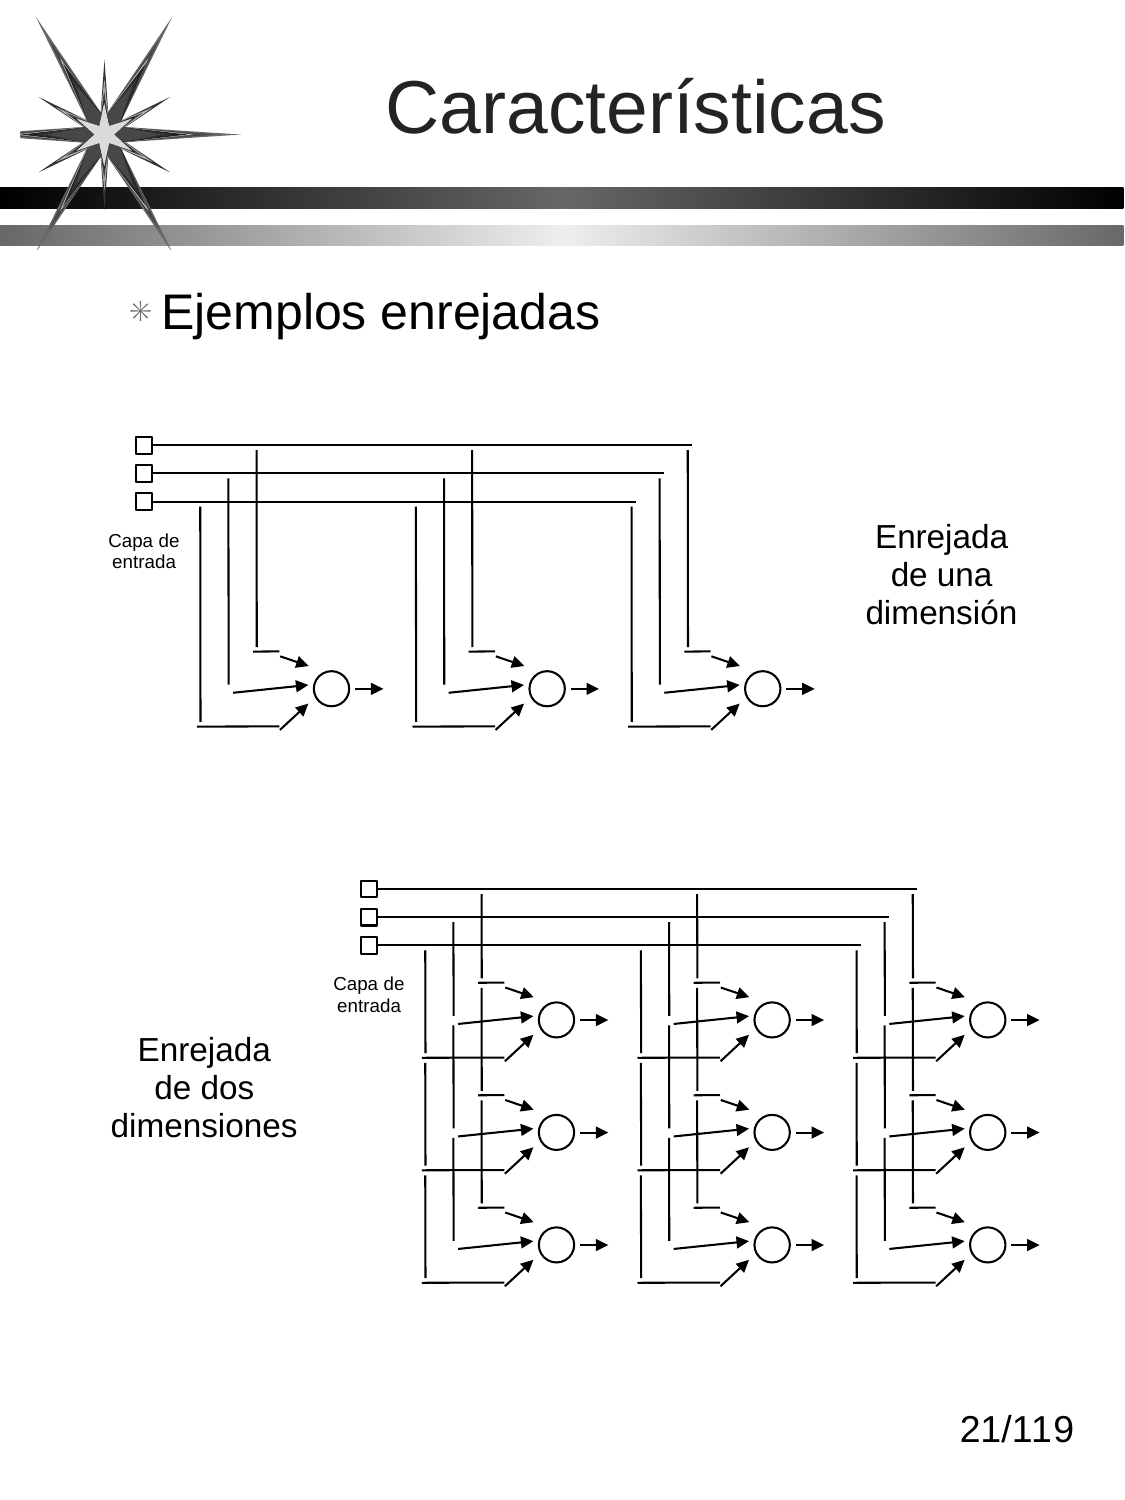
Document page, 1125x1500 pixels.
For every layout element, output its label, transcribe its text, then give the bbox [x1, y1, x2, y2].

list Ejemplos enrejadas [37, 275, 1075, 1450]
text_box [360, 908, 378, 926]
text_box [745, 671, 781, 707]
text_box [135, 493, 153, 510]
text_box [135, 465, 153, 482]
text_box [754, 1114, 790, 1150]
text_box [538, 1227, 575, 1263]
text_box [538, 1114, 575, 1150]
text_box [313, 671, 350, 707]
text_box [538, 1002, 575, 1038]
text_box Capa de entrada [97, 523, 191, 580]
text_box [529, 671, 565, 707]
text_box [970, 1227, 1006, 1263]
text_box [754, 1002, 790, 1038]
text_box [754, 1227, 790, 1263]
text_box Enrejada de dos dimensiones [96, 1022, 313, 1158]
title Características [174, 50, 1097, 163]
text_box [360, 880, 378, 898]
text_box [360, 936, 378, 954]
text_box [970, 1002, 1006, 1038]
text_box Enrejada de una dimensión [851, 510, 1033, 646]
text_box [970, 1114, 1006, 1150]
text_box Capa de entrada [322, 967, 416, 1024]
text_box [135, 437, 153, 454]
